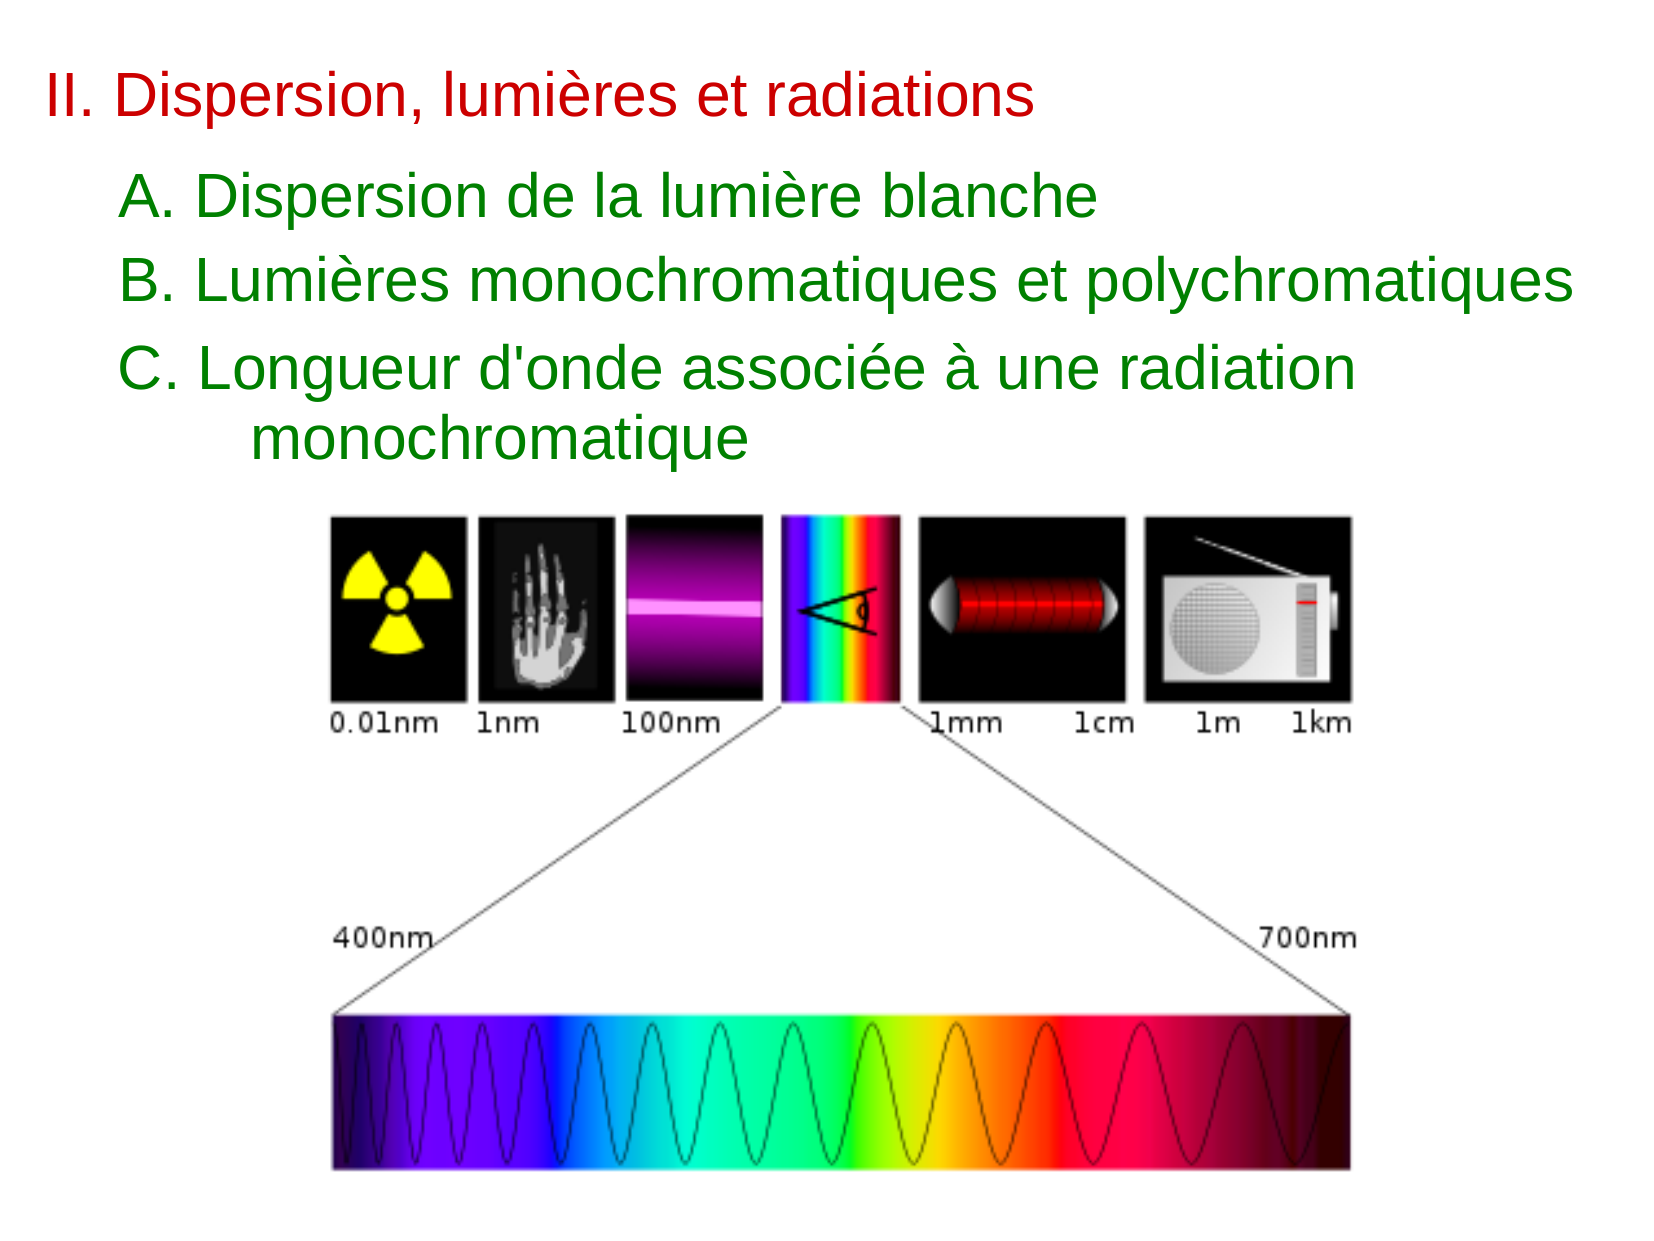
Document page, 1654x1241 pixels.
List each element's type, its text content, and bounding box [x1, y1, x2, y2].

text_box B. Lumières monochromatiques et polychromatiques [118, 244, 1625, 320]
text_box C. Longueur d'onde associée à une radiation monochromatique [117, 333, 1447, 473]
picture [324, 473, 1359, 1182]
text_box A. Dispersion de la lumière blanche [118, 161, 1152, 237]
list II. Dispersion, lumières et radiations [29, 52, 1211, 148]
